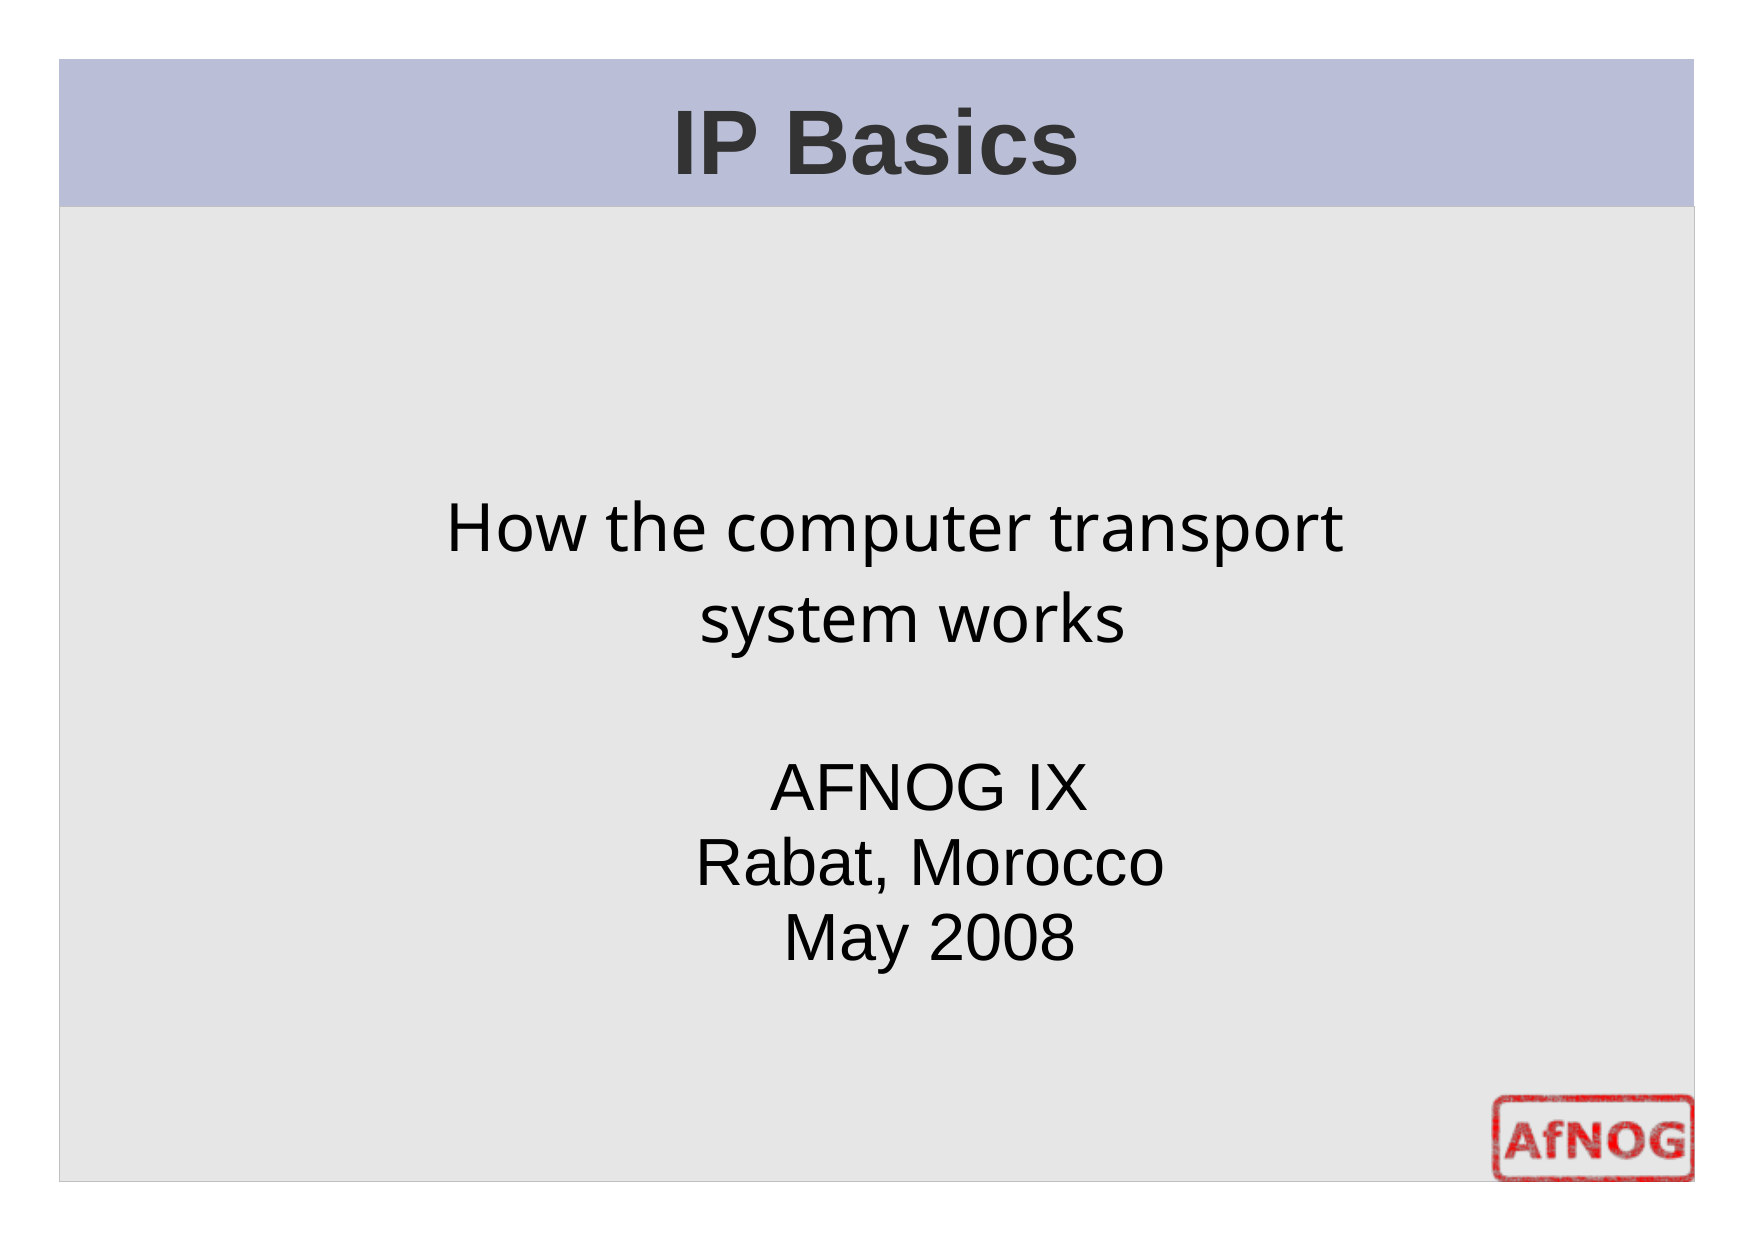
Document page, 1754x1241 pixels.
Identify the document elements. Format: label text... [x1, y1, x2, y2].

subtitle How the computer transport system works [179, 237, 1576, 925]
title IP Basics [59, 48, 1695, 237]
text_box AFNOG IX Rabat, Morocco May 2008 [679, 750, 1182, 981]
picture [1490, 1092, 1695, 1182]
